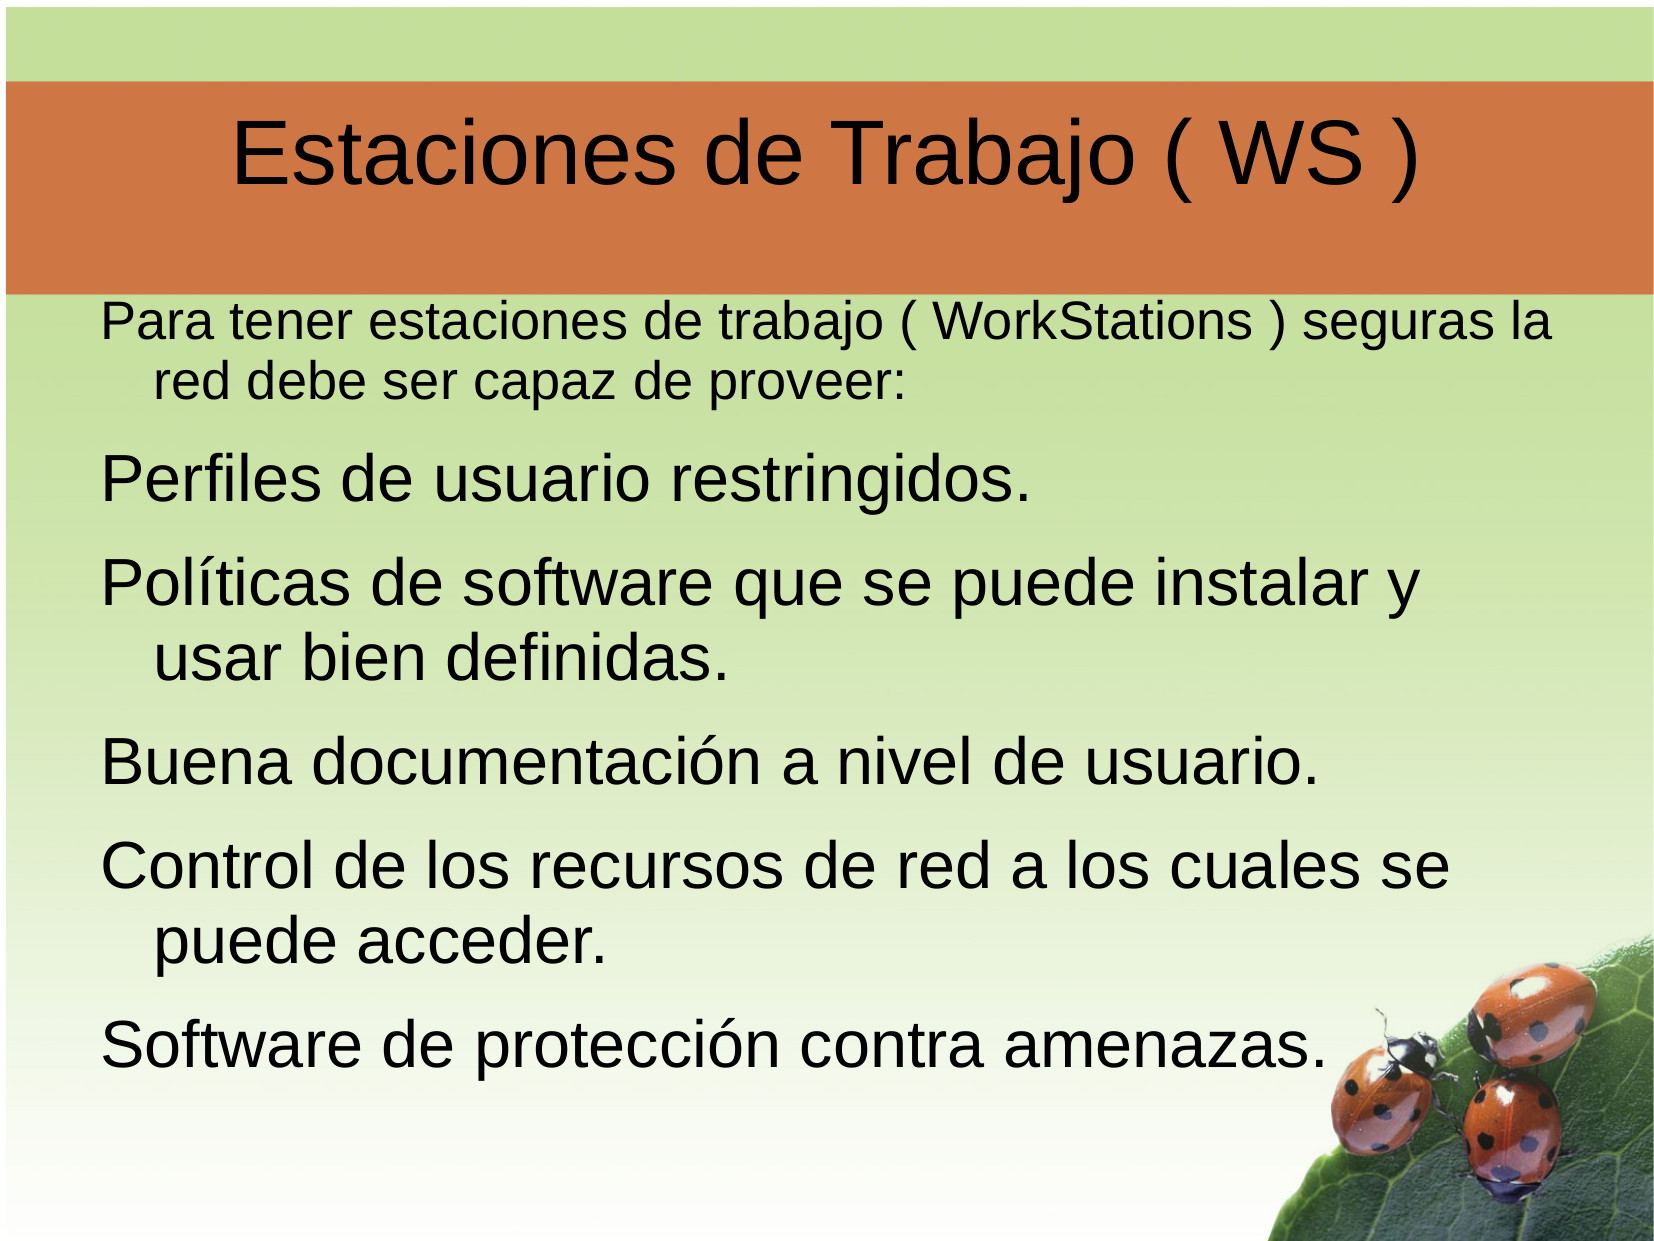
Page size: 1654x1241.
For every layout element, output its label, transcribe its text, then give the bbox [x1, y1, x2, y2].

list Para tener estaciones de trabajo ( WorkStations ) seguras la red debe ser capaz de proveer: Perfiles de usuario restringidos. Políticas de software que se puede instalar y usar bien definidas. Buena documentación a nivel de usuario. Control de los recursos de red a los cuales se puede acceder. Software de protección contra amenazas. [82, 290, 1571, 1094]
picture [5, 7, 1654, 1241]
title Estaciones de Trabajo ( WS ) [82, 56, 1571, 250]
